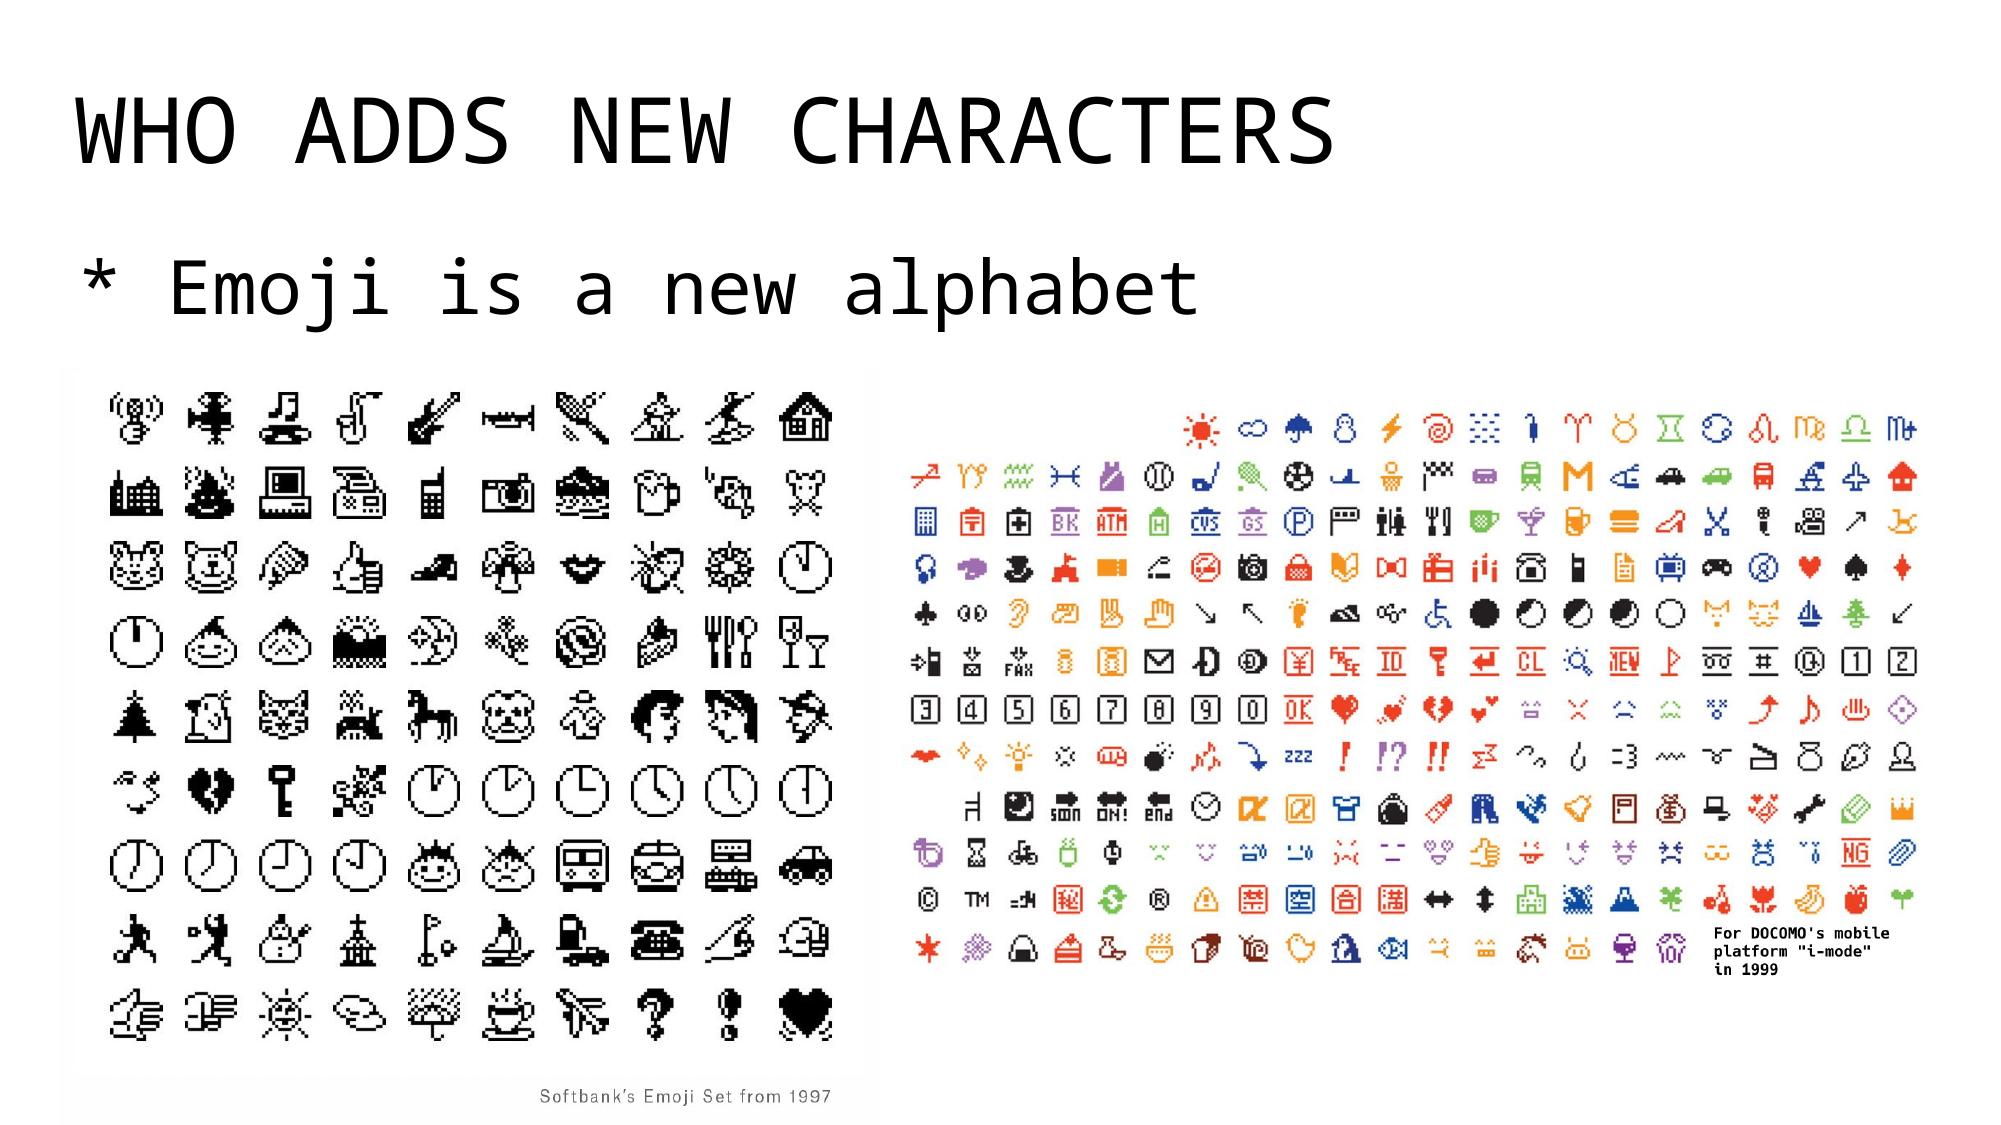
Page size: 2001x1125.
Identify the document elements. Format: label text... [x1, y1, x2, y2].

picture [59, 367, 879, 1125]
picture [890, 398, 1930, 983]
title WHO ADDS NEW CHARACTERS [59, 24, 1645, 243]
text_box * Emoji is a new alphabet [62, 242, 1941, 1069]
